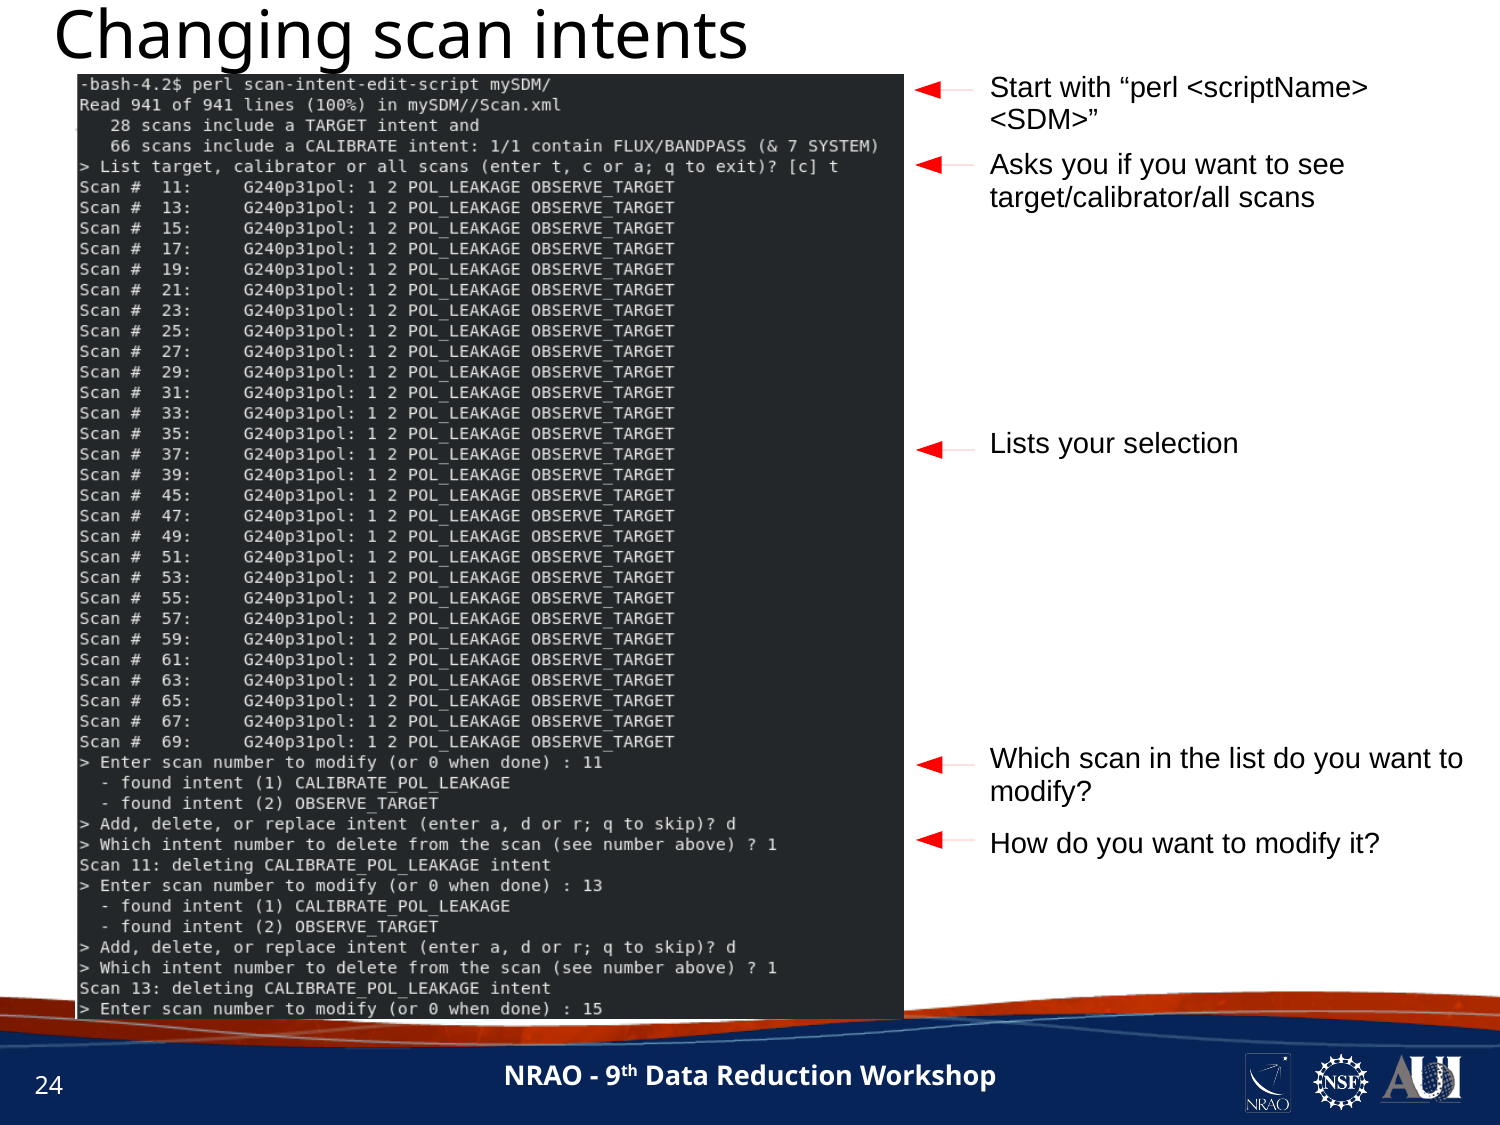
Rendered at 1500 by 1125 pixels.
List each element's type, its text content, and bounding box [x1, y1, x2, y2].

list [904, 76, 975, 155]
text_box How do you want to modify it? [975, 819, 1500, 904]
text_box Lists your selection [975, 420, 1500, 505]
list Changing scan intents [38, 0, 1456, 64]
text_box Asks you if you want to see target/calibrator/all scans [975, 140, 1500, 225]
text_box Start with “perl <scriptName> <SDM>” [975, 63, 1500, 140]
picture [0, 74, 1500, 1109]
text_box Which scan in the list do you want to modify? [975, 735, 1500, 819]
